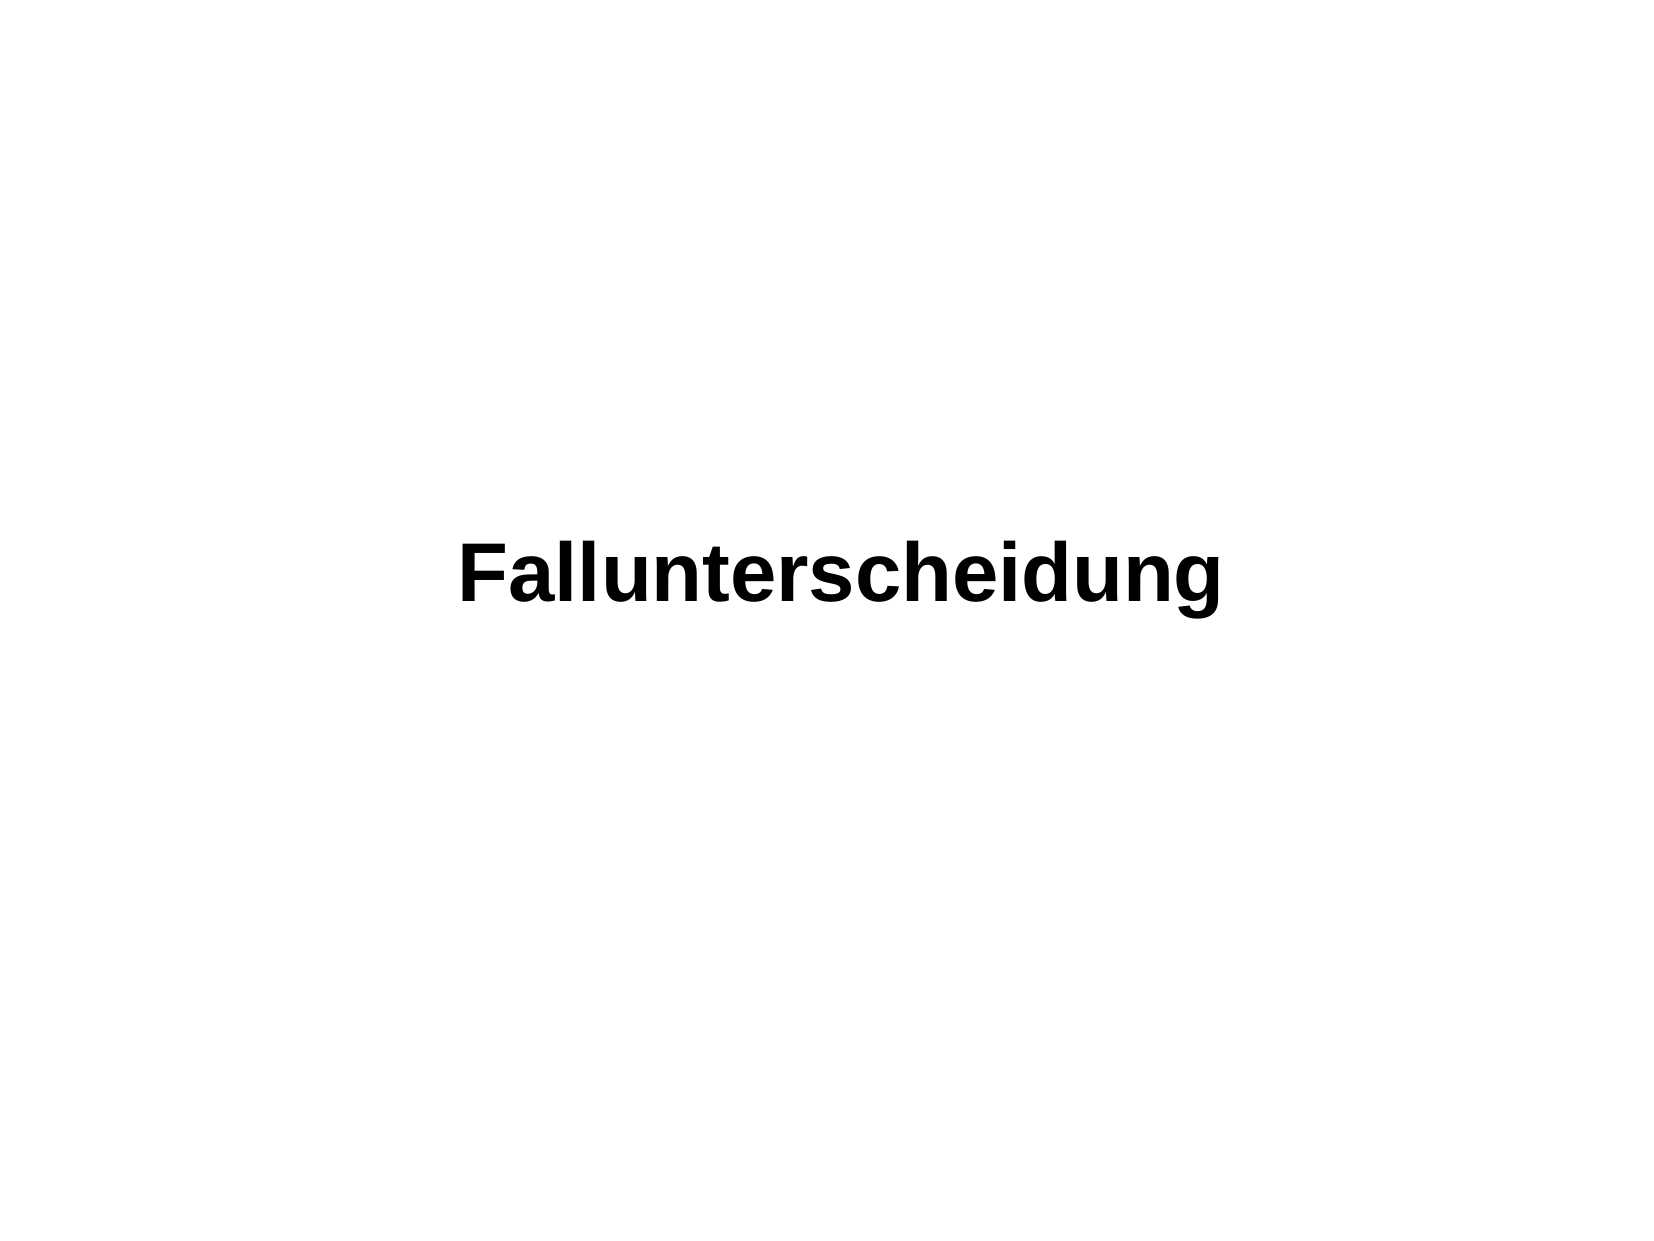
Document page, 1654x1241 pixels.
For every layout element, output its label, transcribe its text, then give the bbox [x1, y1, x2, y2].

text_box Fallunterscheidung [88, 472, 1595, 581]
